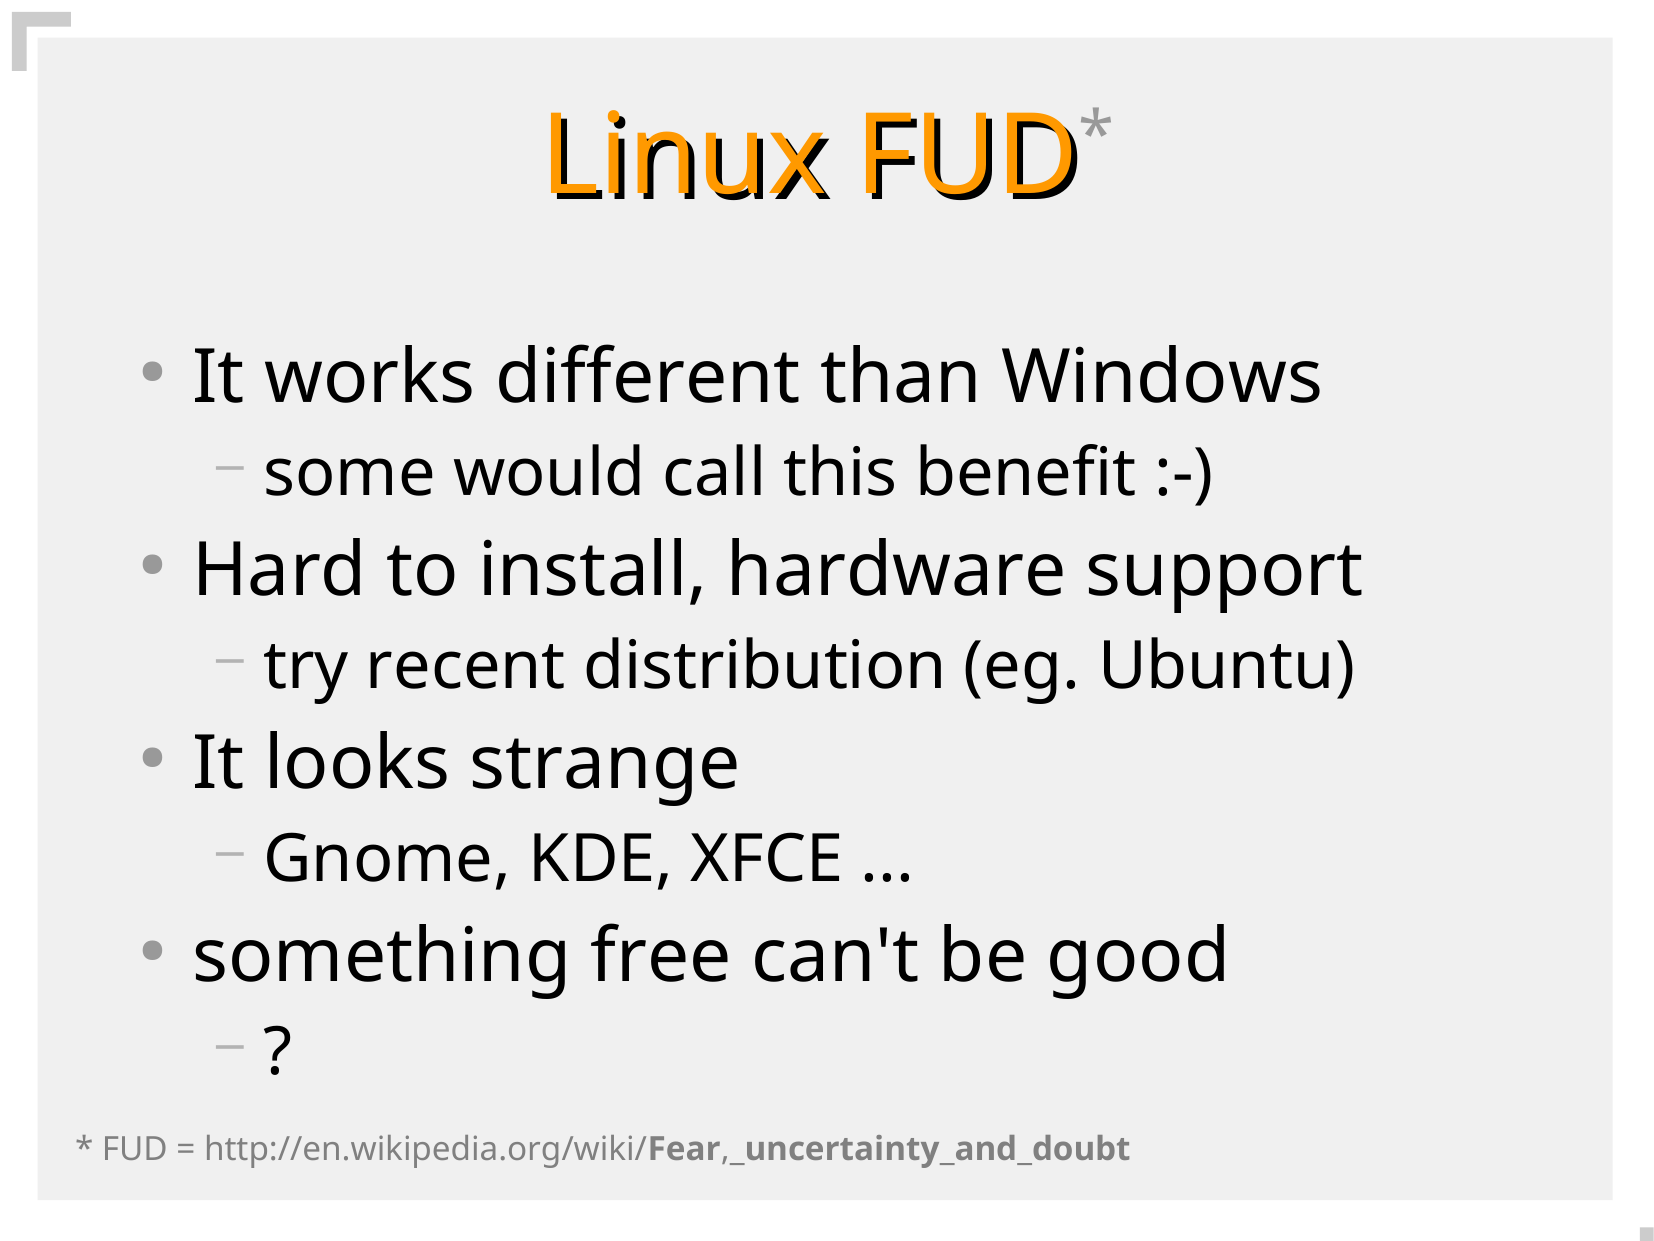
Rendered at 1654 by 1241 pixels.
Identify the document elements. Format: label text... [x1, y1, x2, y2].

text_box * FUD = http://en.wikipedia.org/wiki/Fear,_uncertainty_and_doubt [75, 1125, 1576, 1164]
list It works different than Windows some would call this benefit :-) Hard to install, hardware support try recent distribution (eg. Ubuntu) It looks strange Gnome, KDE, XFCE ... something free can't be good ? [121, 322, 1561, 1125]
title Linux FUD* [121, 46, 1534, 254]
